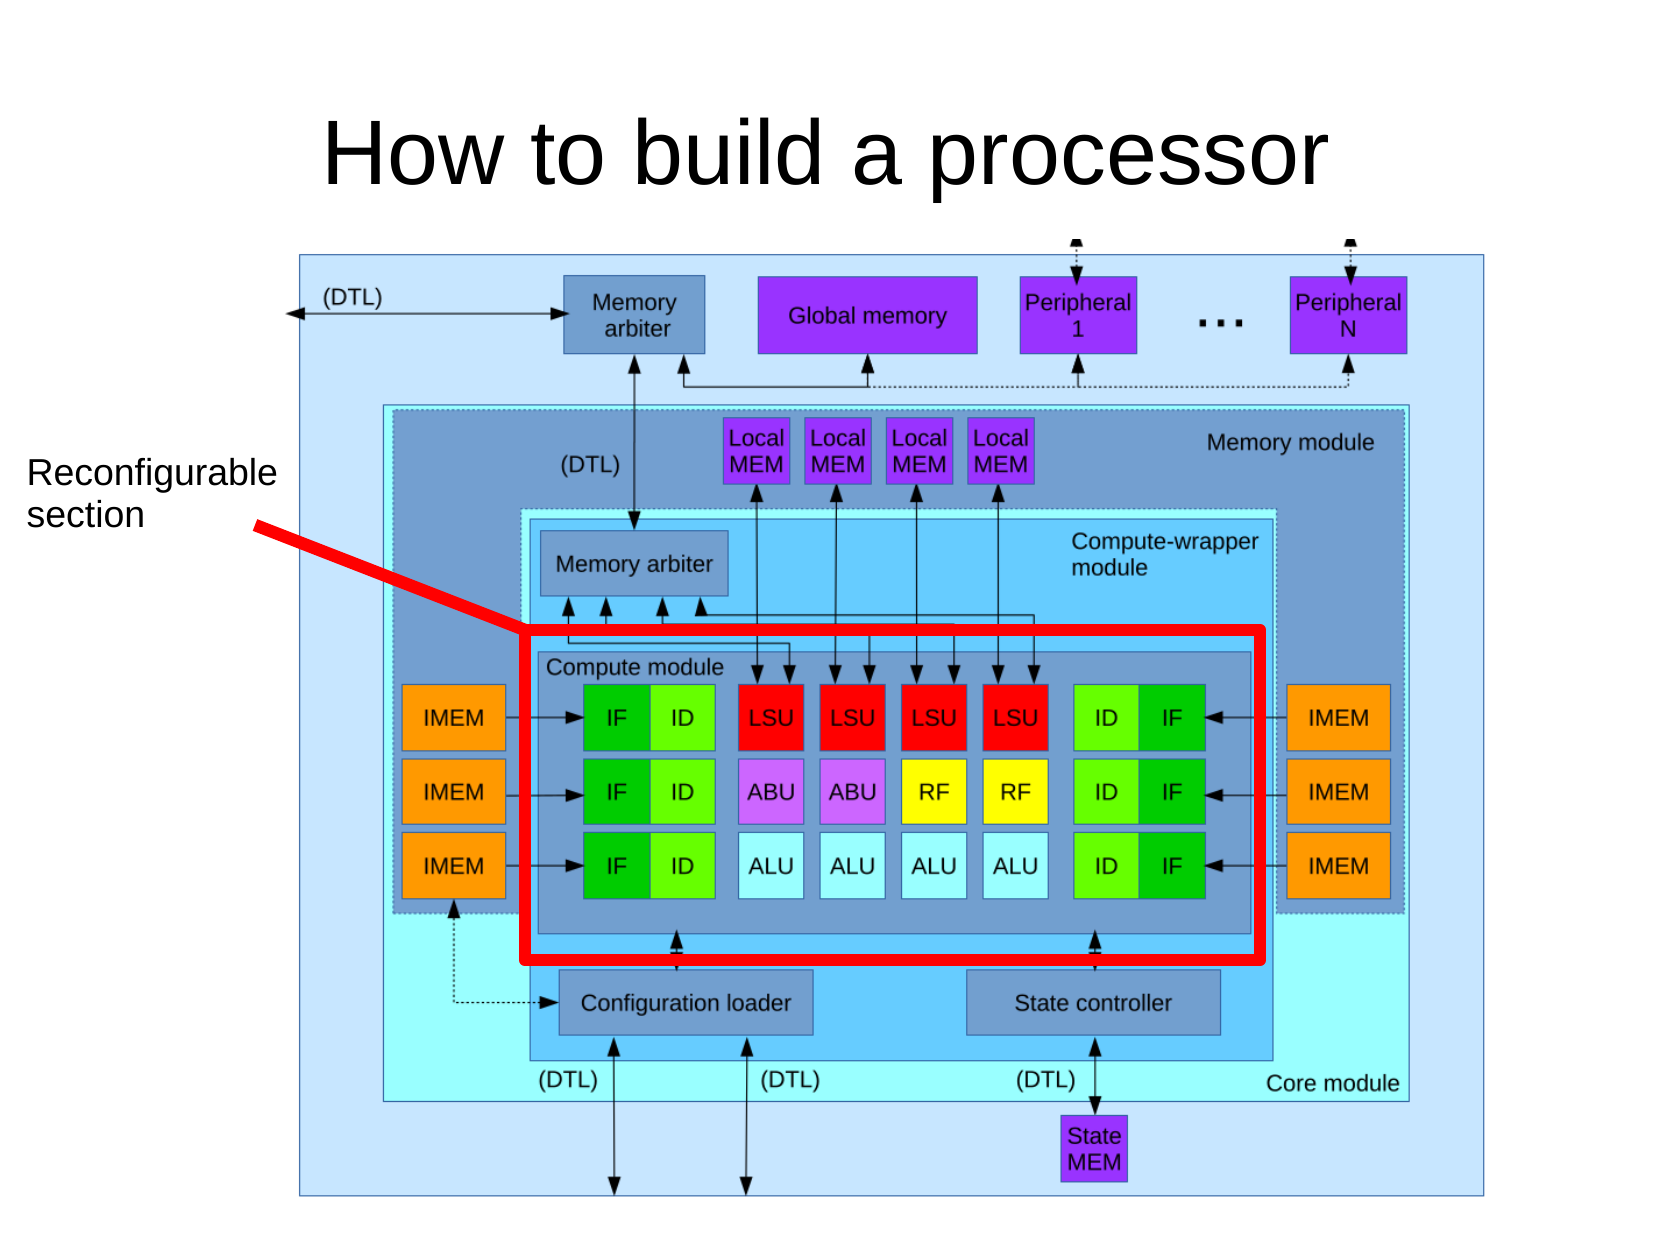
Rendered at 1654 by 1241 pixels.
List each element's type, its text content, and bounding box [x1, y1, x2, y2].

picture [531, 636, 1254, 954]
title How to build a processor [82, 49, 1571, 257]
picture [270, 239, 1496, 1201]
text_box Reconfigurable section [11, 444, 297, 586]
